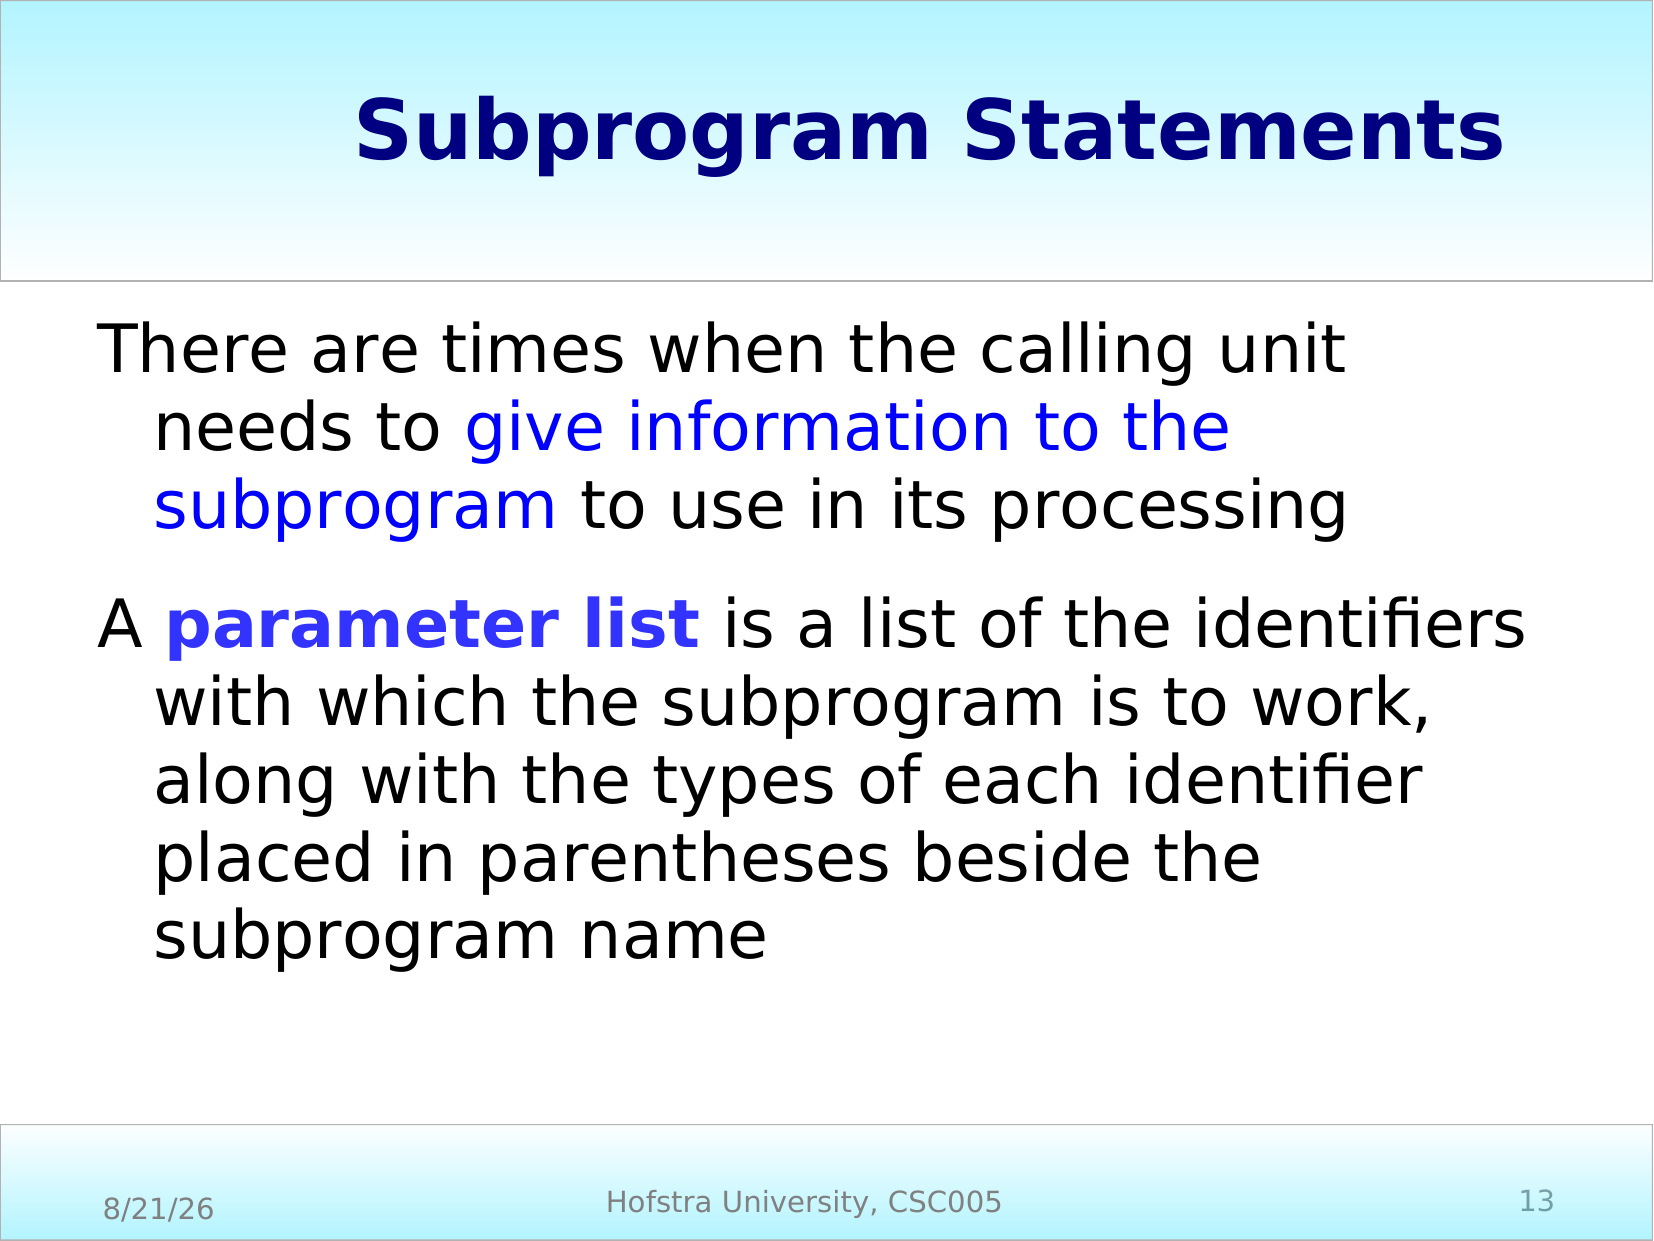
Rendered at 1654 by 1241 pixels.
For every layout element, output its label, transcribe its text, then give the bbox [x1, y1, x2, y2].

title Subprogram Statements [247, 27, 1612, 235]
list There are times when the calling unit needs to give information to the subprogram to use in its processing A parameter list is a list of the identifiers with which the subprogram is to work, along with the types of each identifier placed in parentheses beside the subprogram name [82, 303, 1571, 1160]
